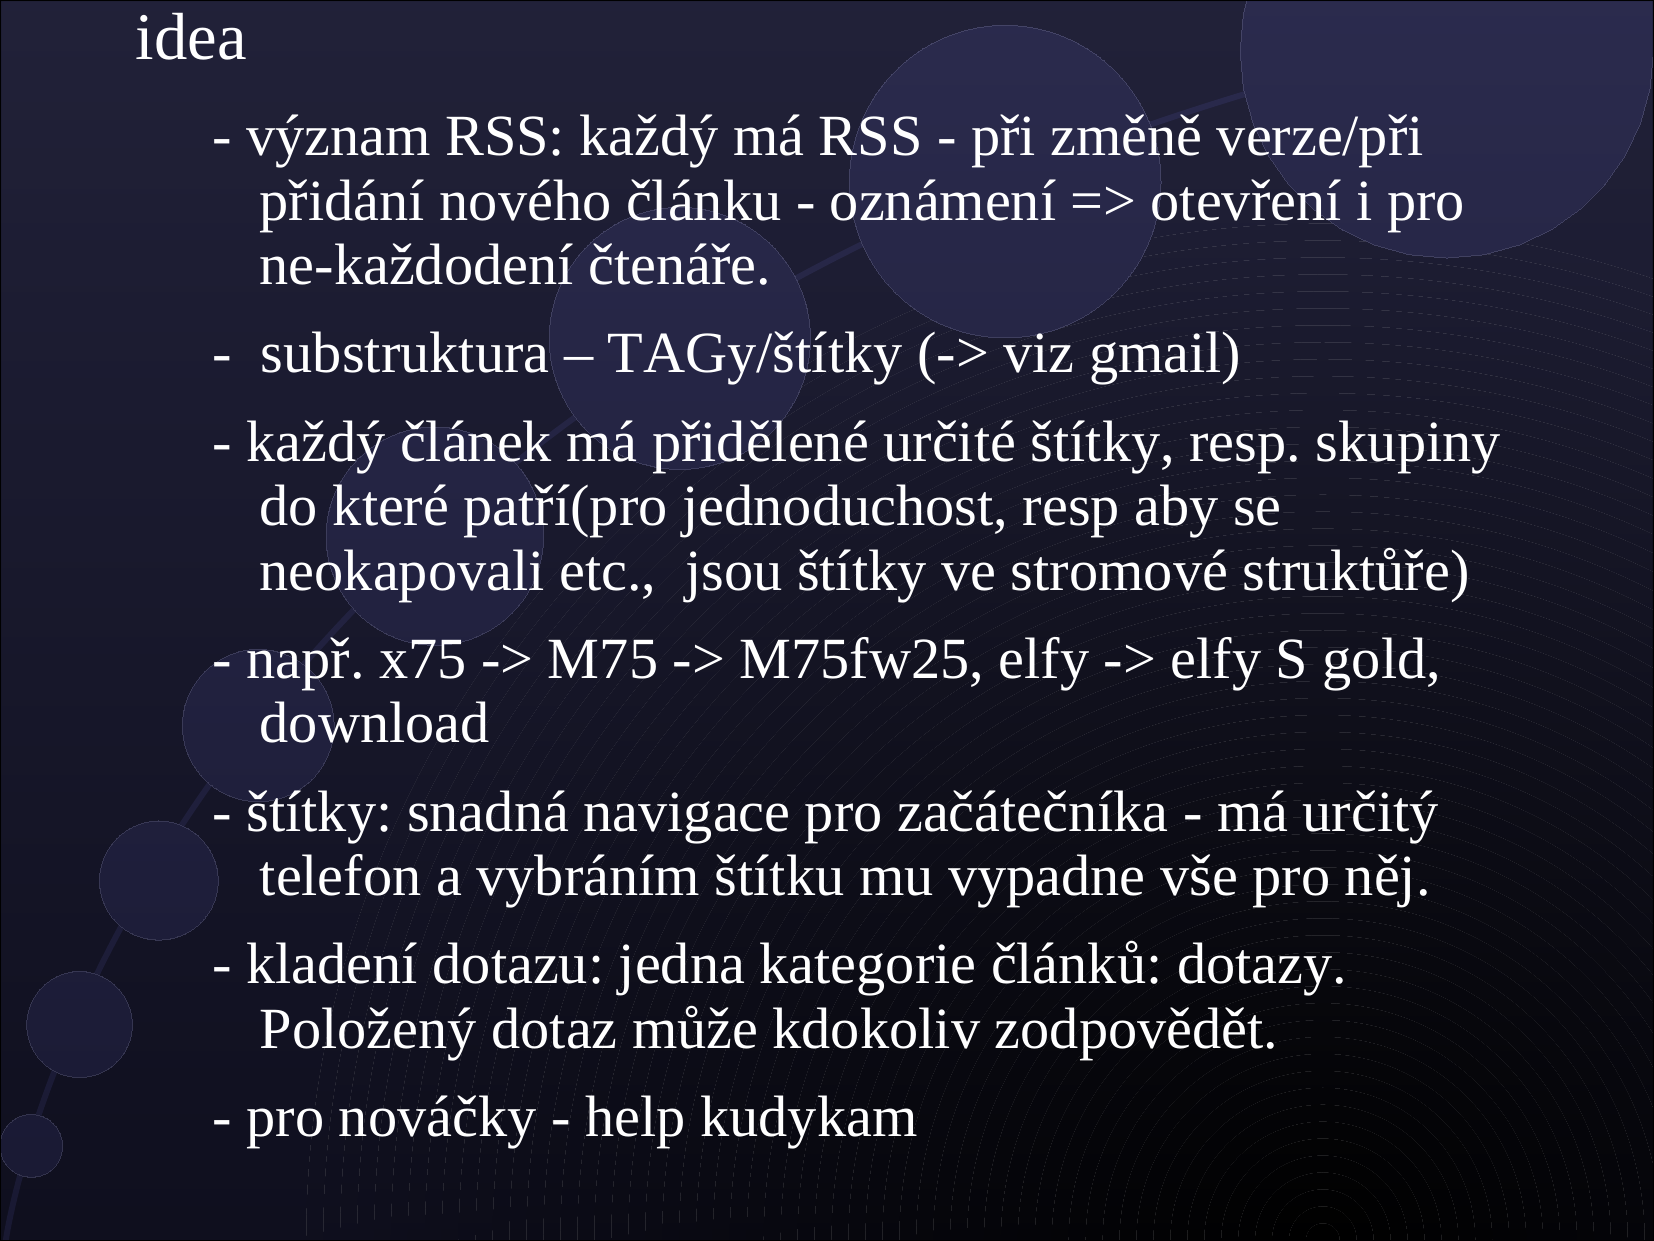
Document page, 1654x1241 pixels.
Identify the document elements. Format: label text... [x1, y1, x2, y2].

list idea - význam RSS: každý má RSS - při změně verze/při přidání nového článku - oznámení => otevření i pro ne-každodení čtenáře. - substruktura – TAGy/štítky (-> viz gmail) - každý článek má přidělené určité štítky, resp. skupiny do které patří(pro jednoduchost, resp aby se neokapovali etc., jsou štítky ve stromové struktůře) - např. x75 -> M75 -> M75fw25, elfy -> elfy S gold, download - štítky: snadná navigace pro začátečníka - má určitý telefon a vybráním štítku mu vypadne vše pro něj. - kladení dotazu: jedna kategorie článků: dotazy. Položený dotaz může kdokoliv zodpovědět. - pro nováčky - help kudykam [118, 0, 1531, 1163]
